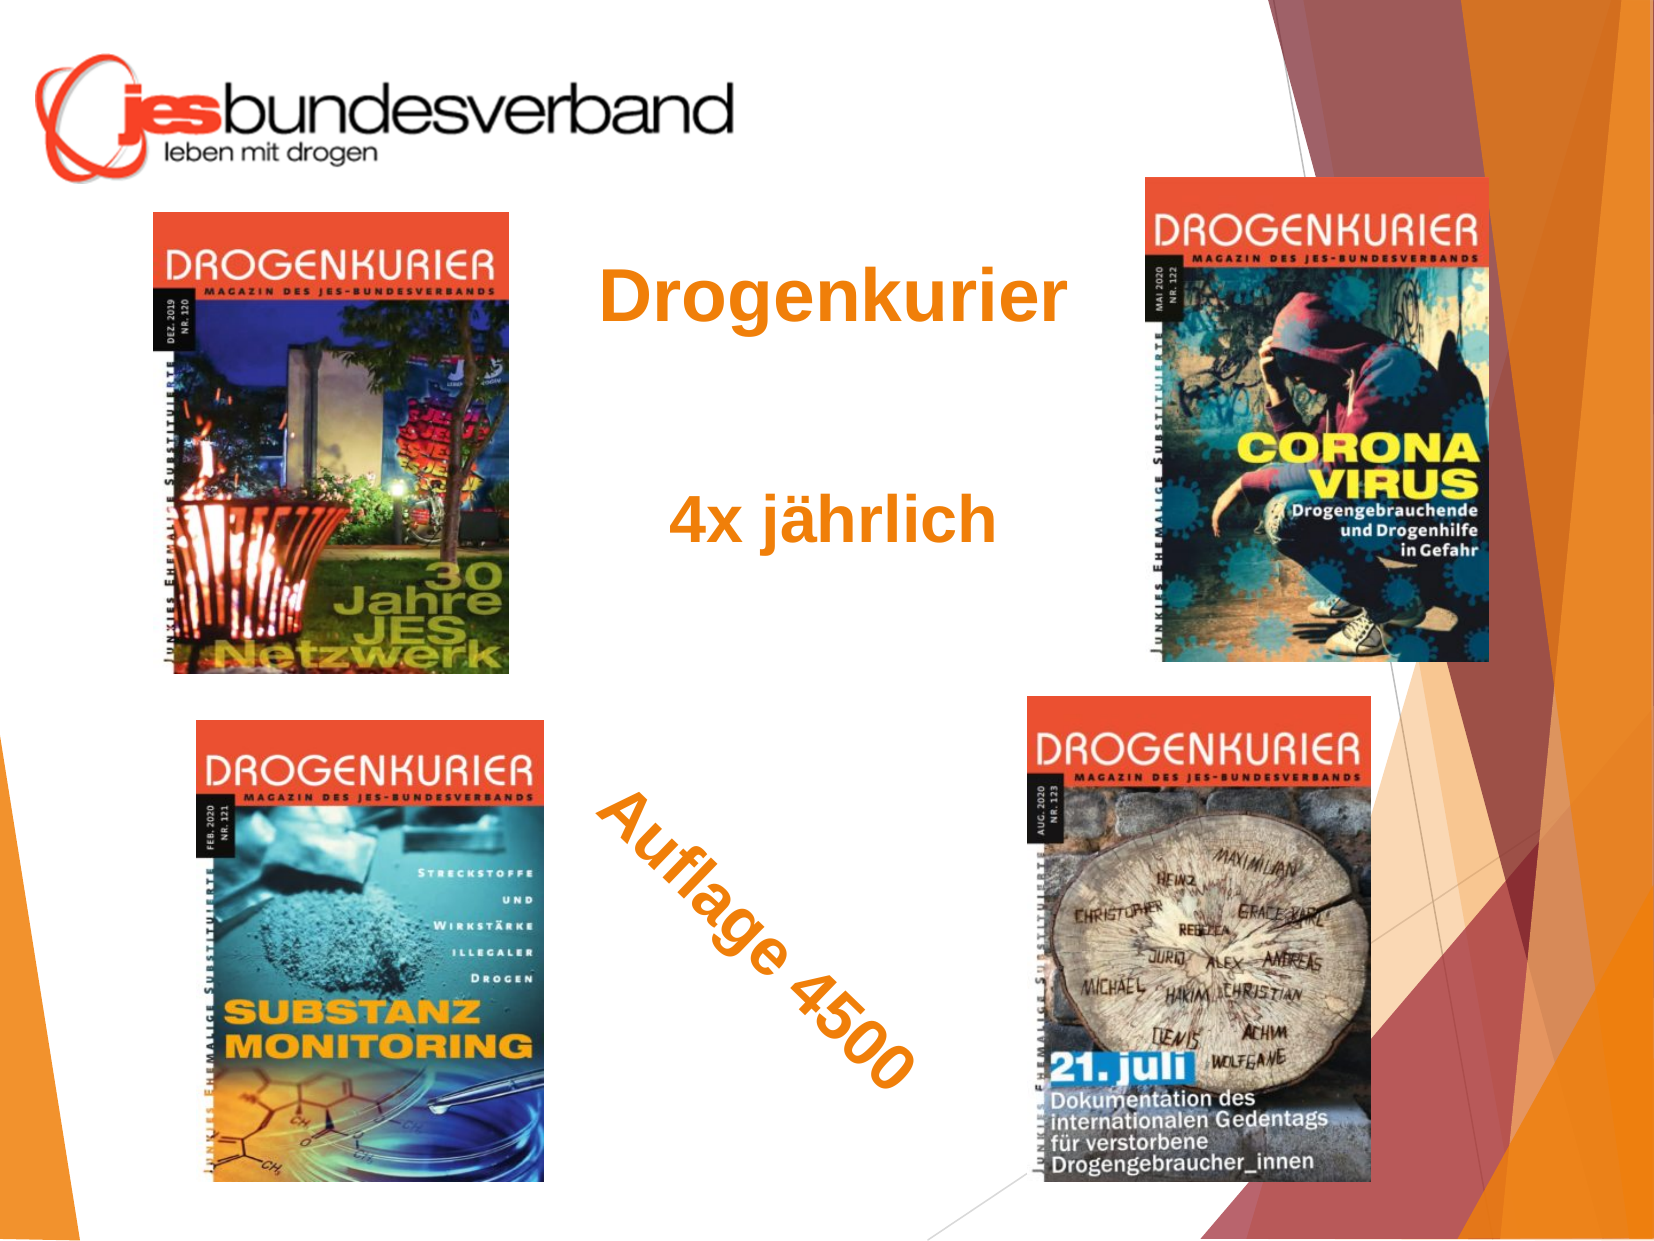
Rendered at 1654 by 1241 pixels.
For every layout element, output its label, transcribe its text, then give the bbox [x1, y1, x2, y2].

picture [1145, 177, 1489, 662]
picture [196, 720, 544, 1182]
picture [35, 53, 735, 184]
text_box Auflage 4500 [544, 735, 986, 1167]
picture [153, 212, 509, 674]
text_box Drogenkurier 4x jährlich [568, 242, 1081, 349]
picture [1027, 696, 1371, 1182]
